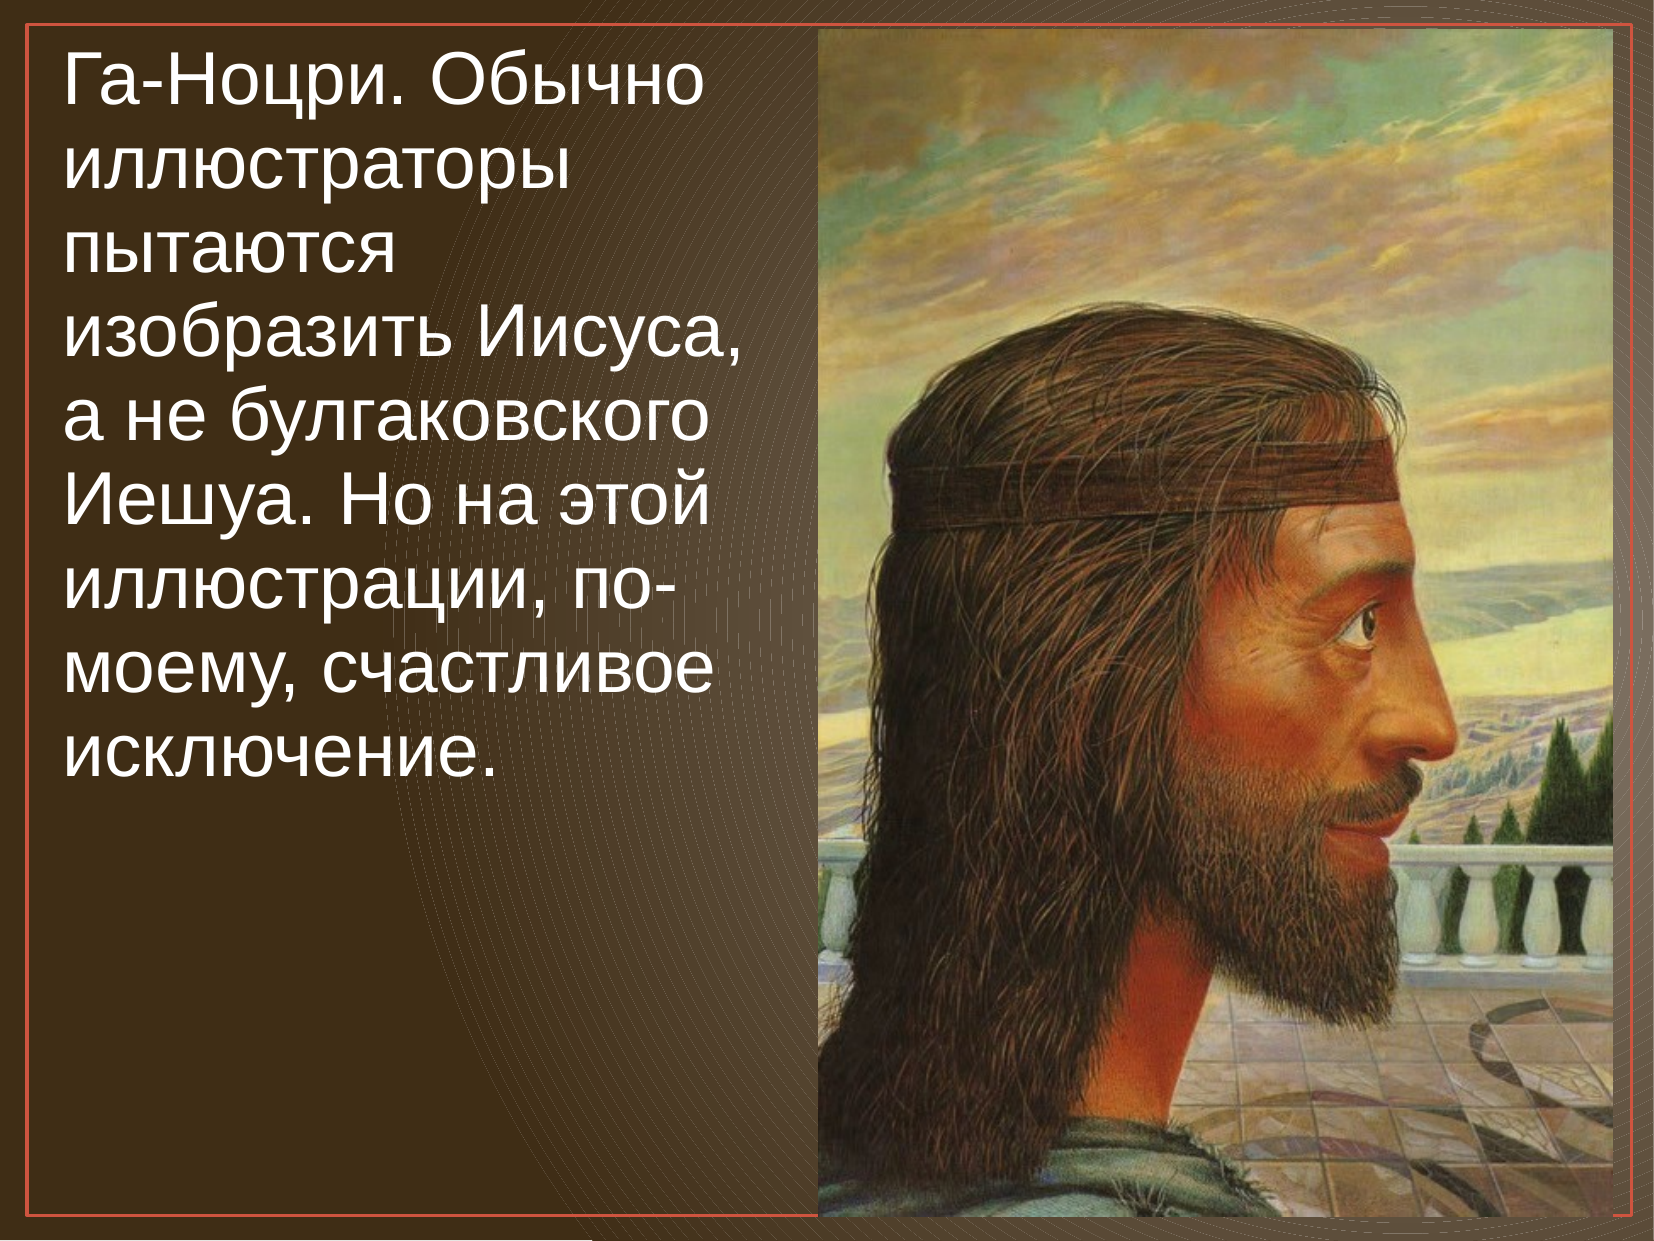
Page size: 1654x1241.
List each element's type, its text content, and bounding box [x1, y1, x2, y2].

picture [818, 29, 1613, 1217]
text_box Га-Ноцри. Обычно иллюстраторы пытаются изобразить Иисуса, а не булгаковского Иешуа. Но на этой иллюстрации, по-моему, счастливое исключение. [47, 29, 798, 1241]
